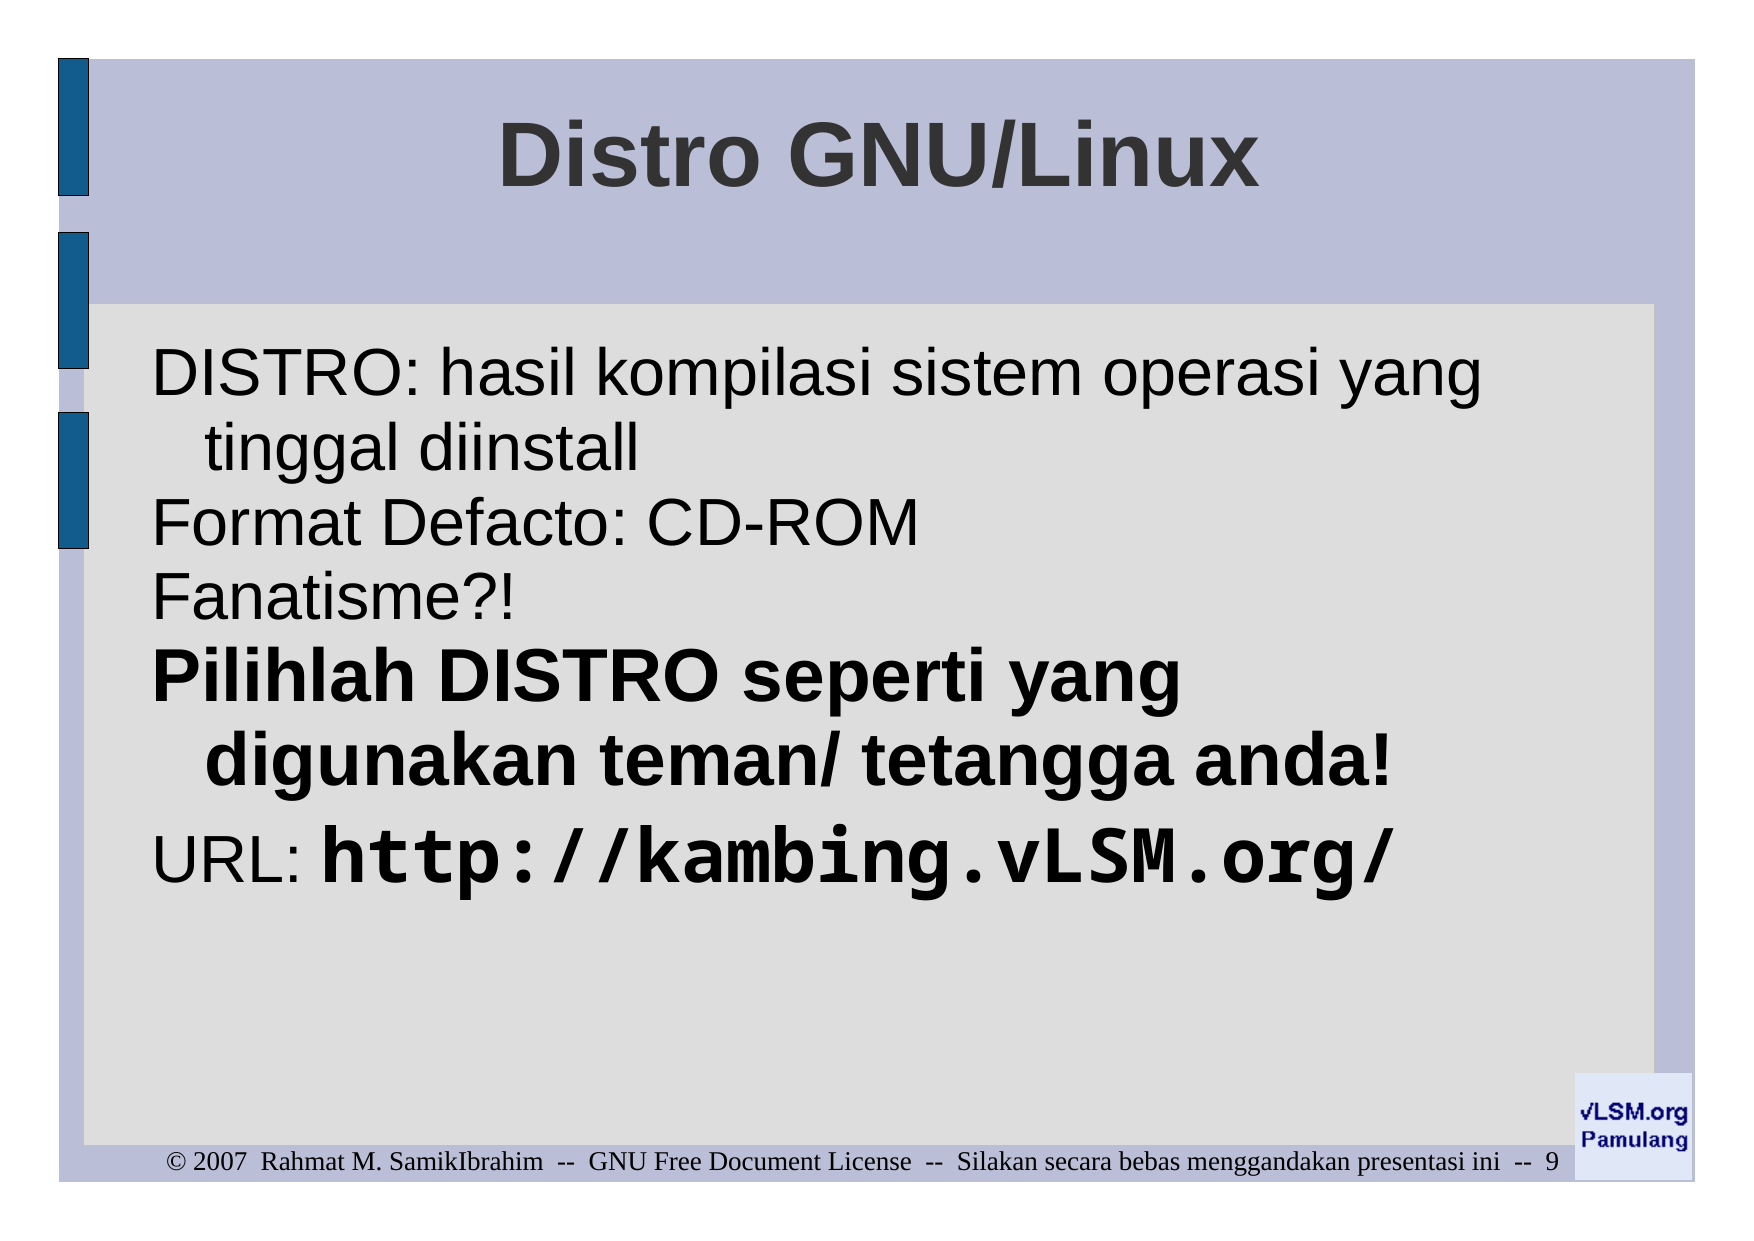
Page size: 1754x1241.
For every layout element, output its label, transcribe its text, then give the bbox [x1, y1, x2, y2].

picture [1575, 1073, 1692, 1180]
title Distro GNU/Linux [171, 58, 1589, 251]
list DISTRO: hasil kompilasi sistem operasi yang tinggal diinstall Format Defacto: CD-ROM Fanatisme?! Pilihlah DISTRO seperti yang digunakan teman/ tetangga anda! URL: http://kambing.vLSM.org/ [133, 334, 1551, 997]
